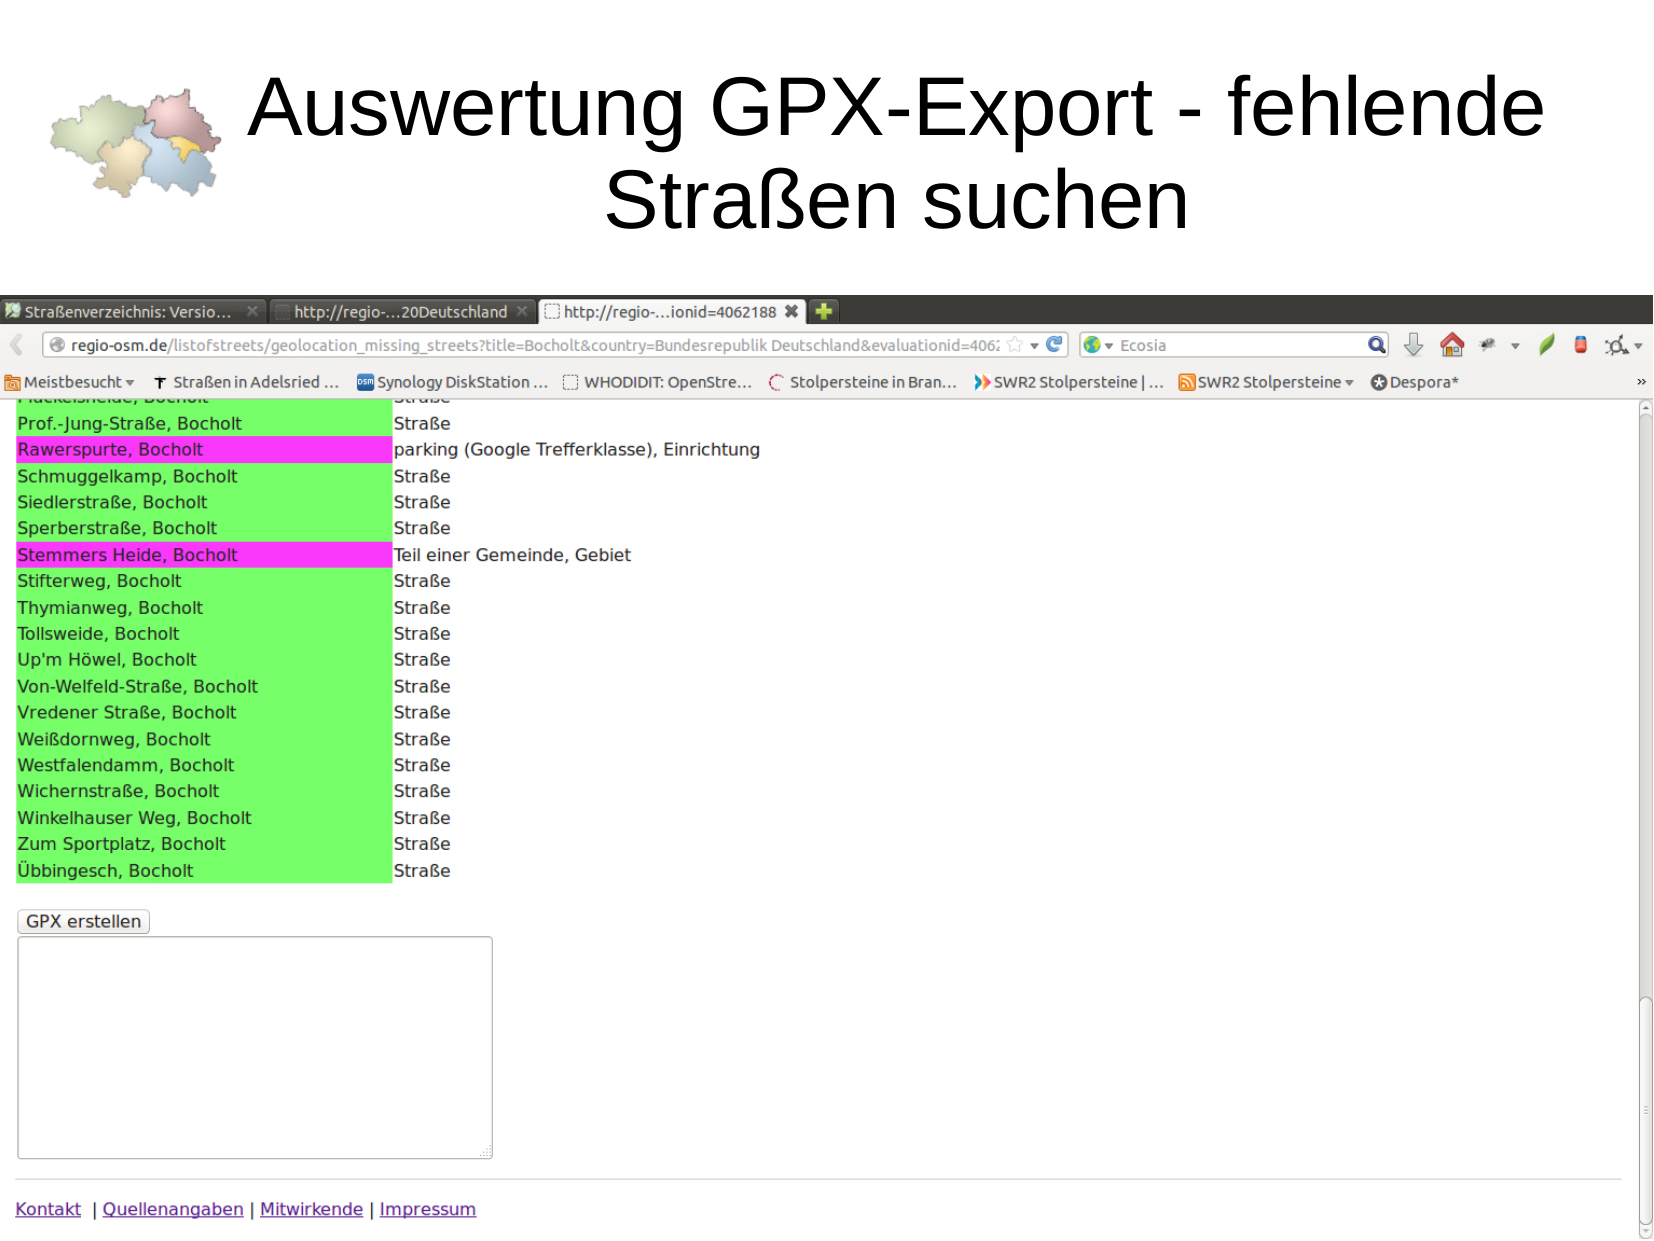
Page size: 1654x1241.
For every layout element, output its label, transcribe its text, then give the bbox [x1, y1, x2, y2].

picture [0, 295, 1653, 1239]
picture [11, 68, 250, 225]
title Auswertung GPX-Export - fehlende Straßen suchen [224, 49, 1571, 257]
